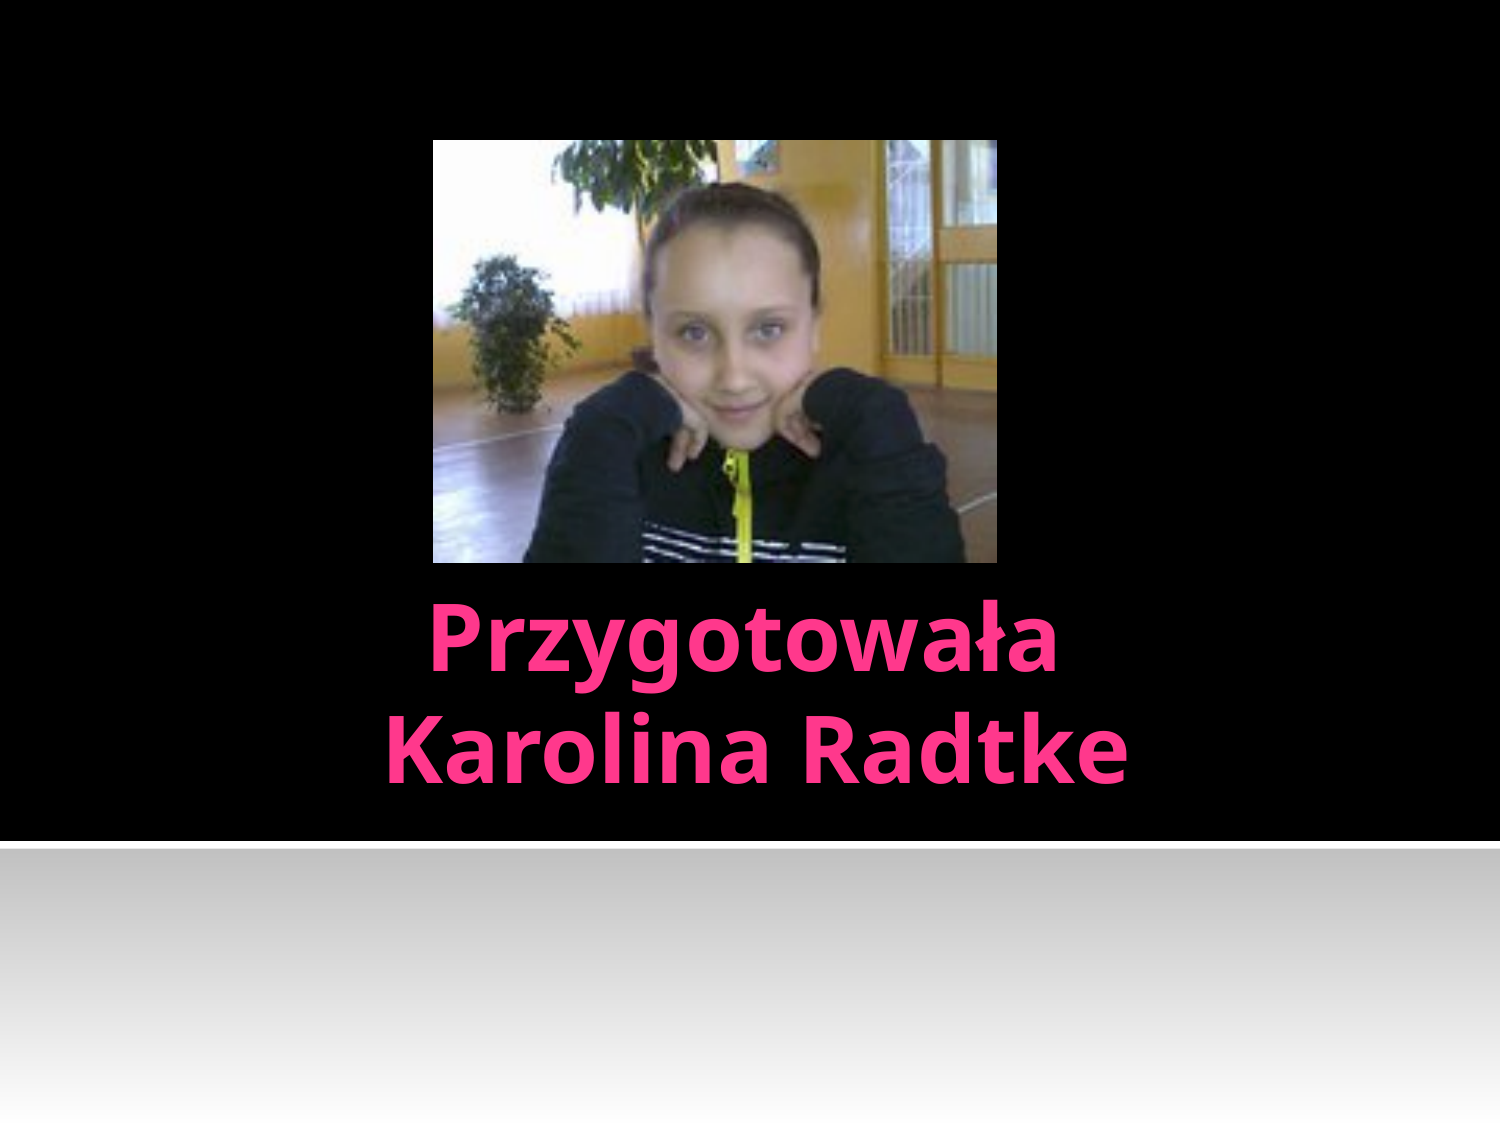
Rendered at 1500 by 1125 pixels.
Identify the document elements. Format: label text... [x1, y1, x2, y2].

picture [433, 140, 997, 563]
title Przygotowała Karolina Radtke [93, 562, 1419, 837]
